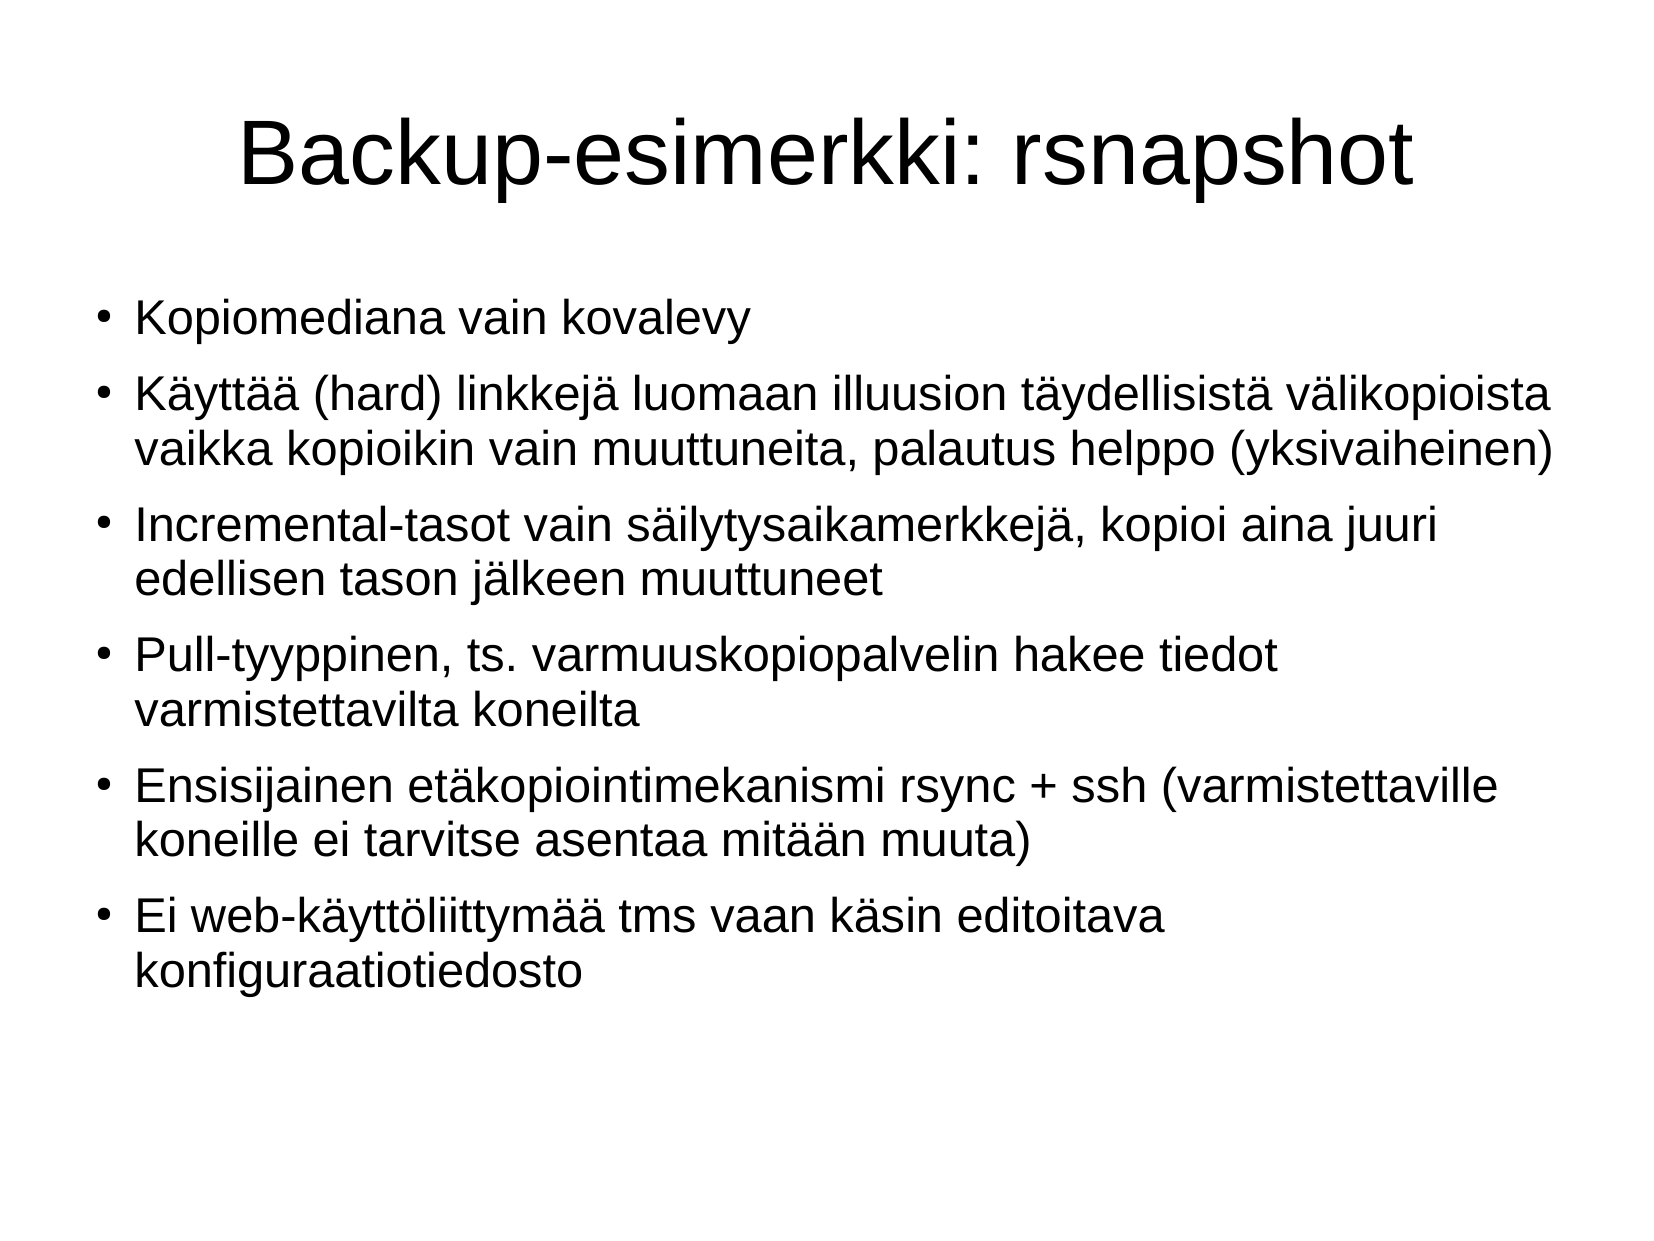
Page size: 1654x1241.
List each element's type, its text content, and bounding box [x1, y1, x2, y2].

title Backup-esimerkki: rsnapshot [82, 49, 1571, 257]
list Kopiomediana vain kovalevy Käyttää (hard) linkkejä luomaan illuusion täydellisistä välikopioista vaikka kopioikin vain muuttuneita, palautus helppo (yksivaiheinen) Incremental-tasot vain säilytysaikamerkkejä, kopioi aina juuri edellisen tason jälkeen muuttuneet Pull-tyyppinen, ts. varmuuskopiopalvelin hakee tiedot varmistettavilta koneilta Ensisijainen etäkopiointimekanismi rsync + ssh (varmistettaville koneille ei tarvitse asentaa mitään muuta) Ei web-käyttöliittymää tms vaan käsin editoitava konfiguraatiotiedosto [82, 290, 1571, 1010]
